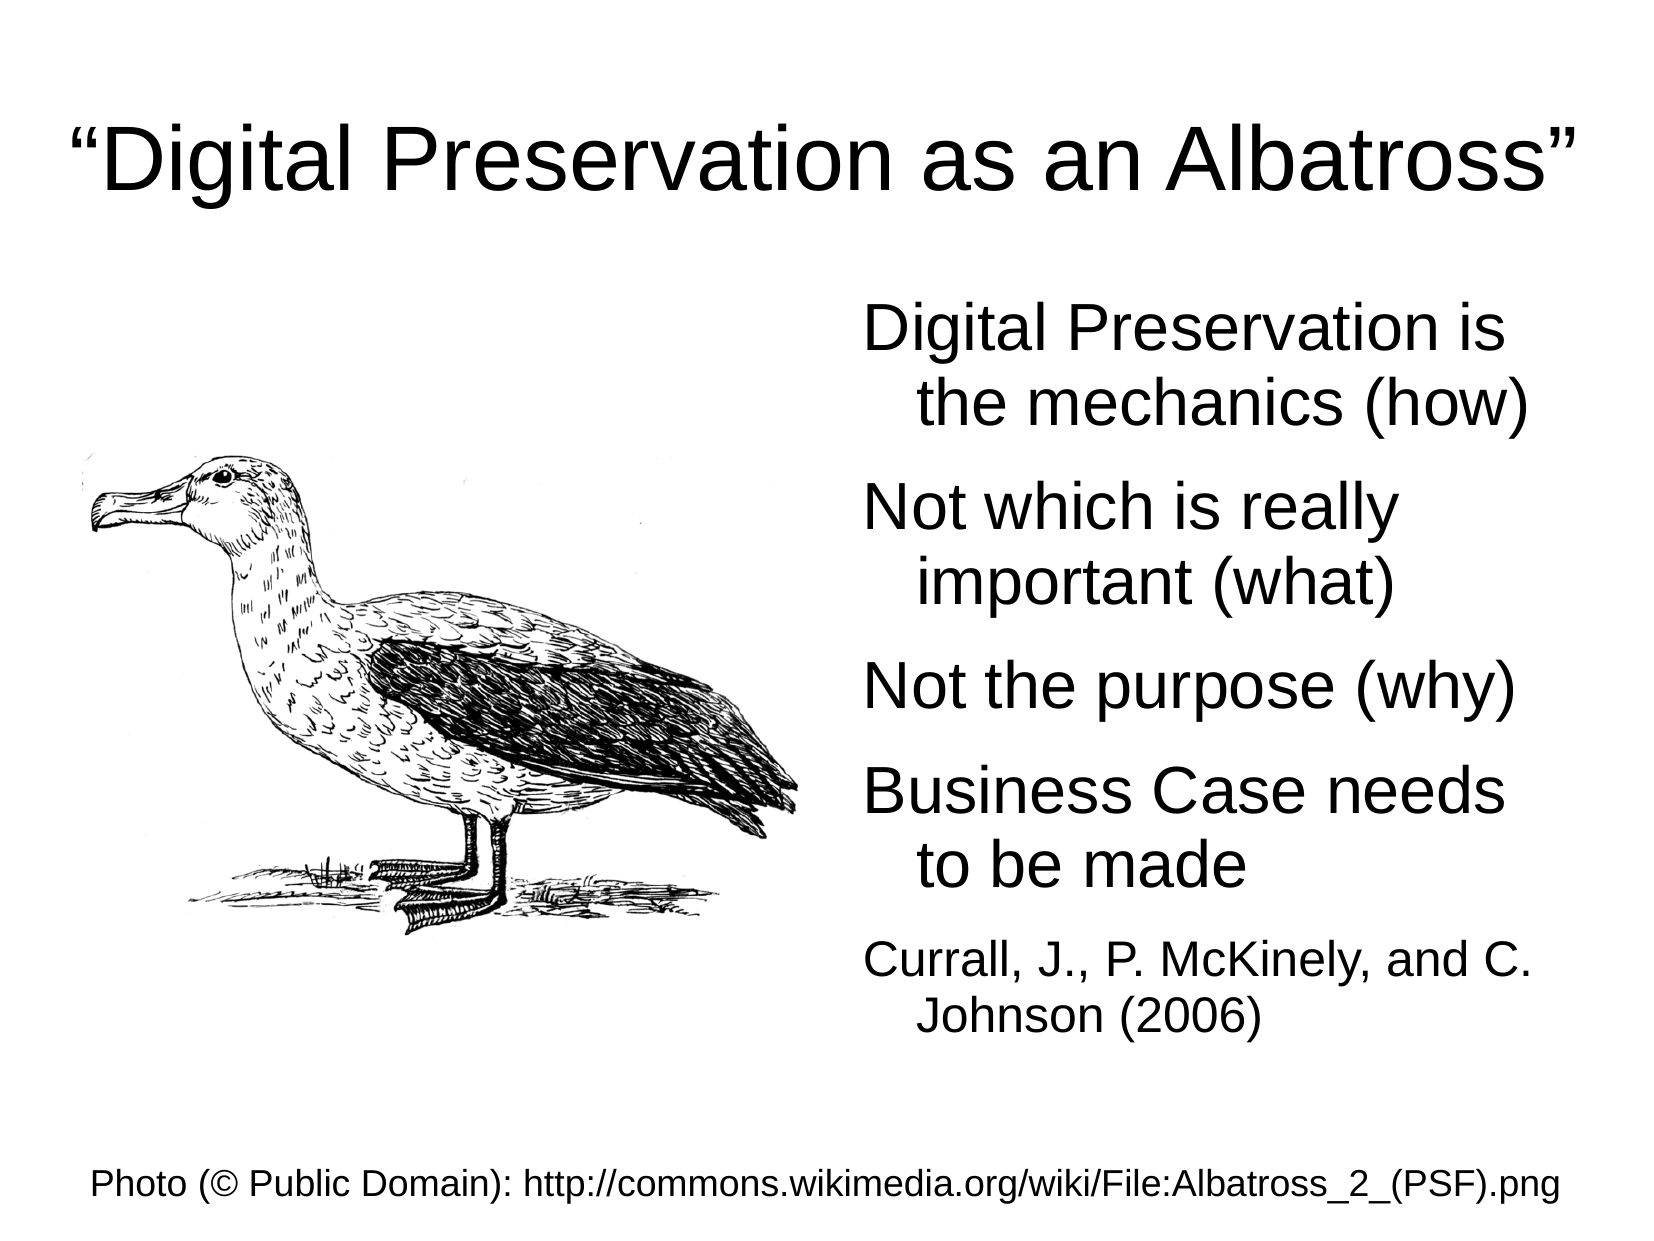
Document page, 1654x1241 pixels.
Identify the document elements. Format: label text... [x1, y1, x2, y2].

title “Digital Preservation as an Albatross” [0, 55, 1651, 263]
text_box Photo (© Public Domain): http://commons.wikimedia.org/wiki/File:Albatross_2_(PSF).png [75, 1155, 1576, 1217]
picture [82, 452, 809, 946]
list Digital Preservation is the mechanics (how) Not which is really important (what) Not the purpose (why) Business Case needs to be made Currall, J., P. McKinely, and C. Johnson (2006) [845, 290, 1572, 1109]
